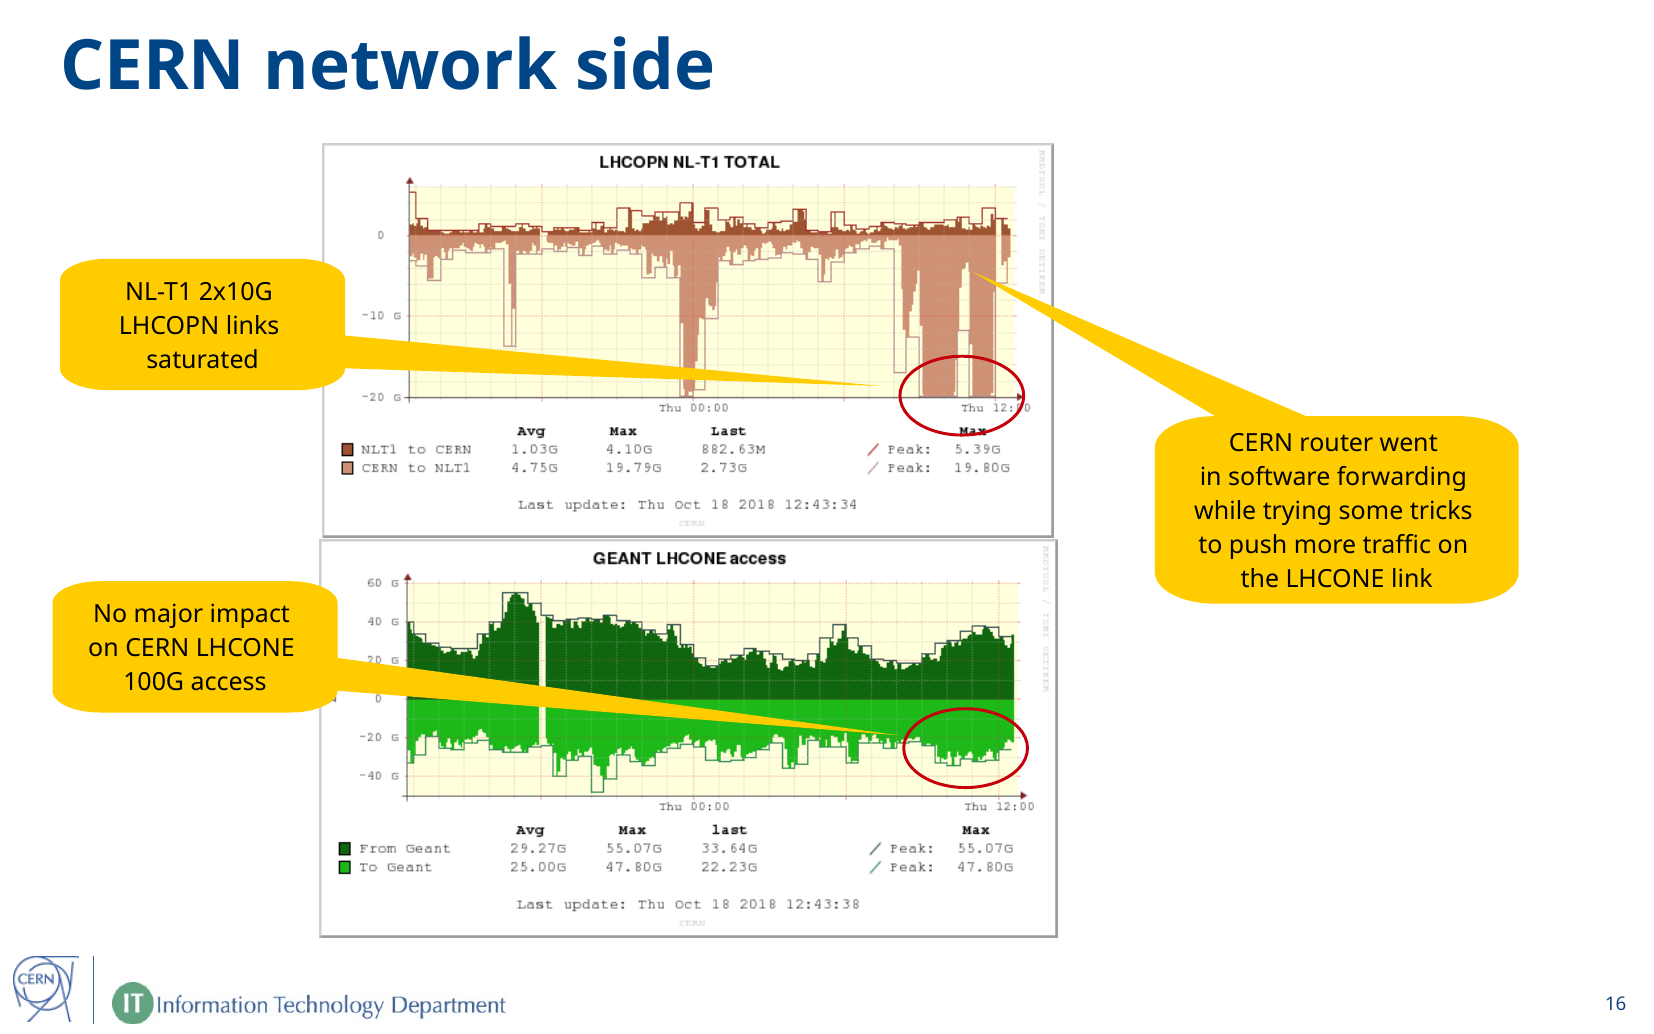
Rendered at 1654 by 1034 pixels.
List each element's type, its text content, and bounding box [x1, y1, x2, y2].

text_box CERN router went in software forwarding while trying some tricks to push more traffic on the LHCONE link [972, 271, 1519, 604]
picture [13, 956, 79, 1032]
picture [322, 143, 1054, 538]
text_box No major impact on CERN LHCONE 100G access [52, 581, 899, 736]
text_box NL-T1 2x10G LHCOPN links saturated [60, 258, 881, 391]
picture [319, 539, 1058, 938]
picture [112, 982, 755, 1024]
title CERN network side [60, 0, 1528, 138]
